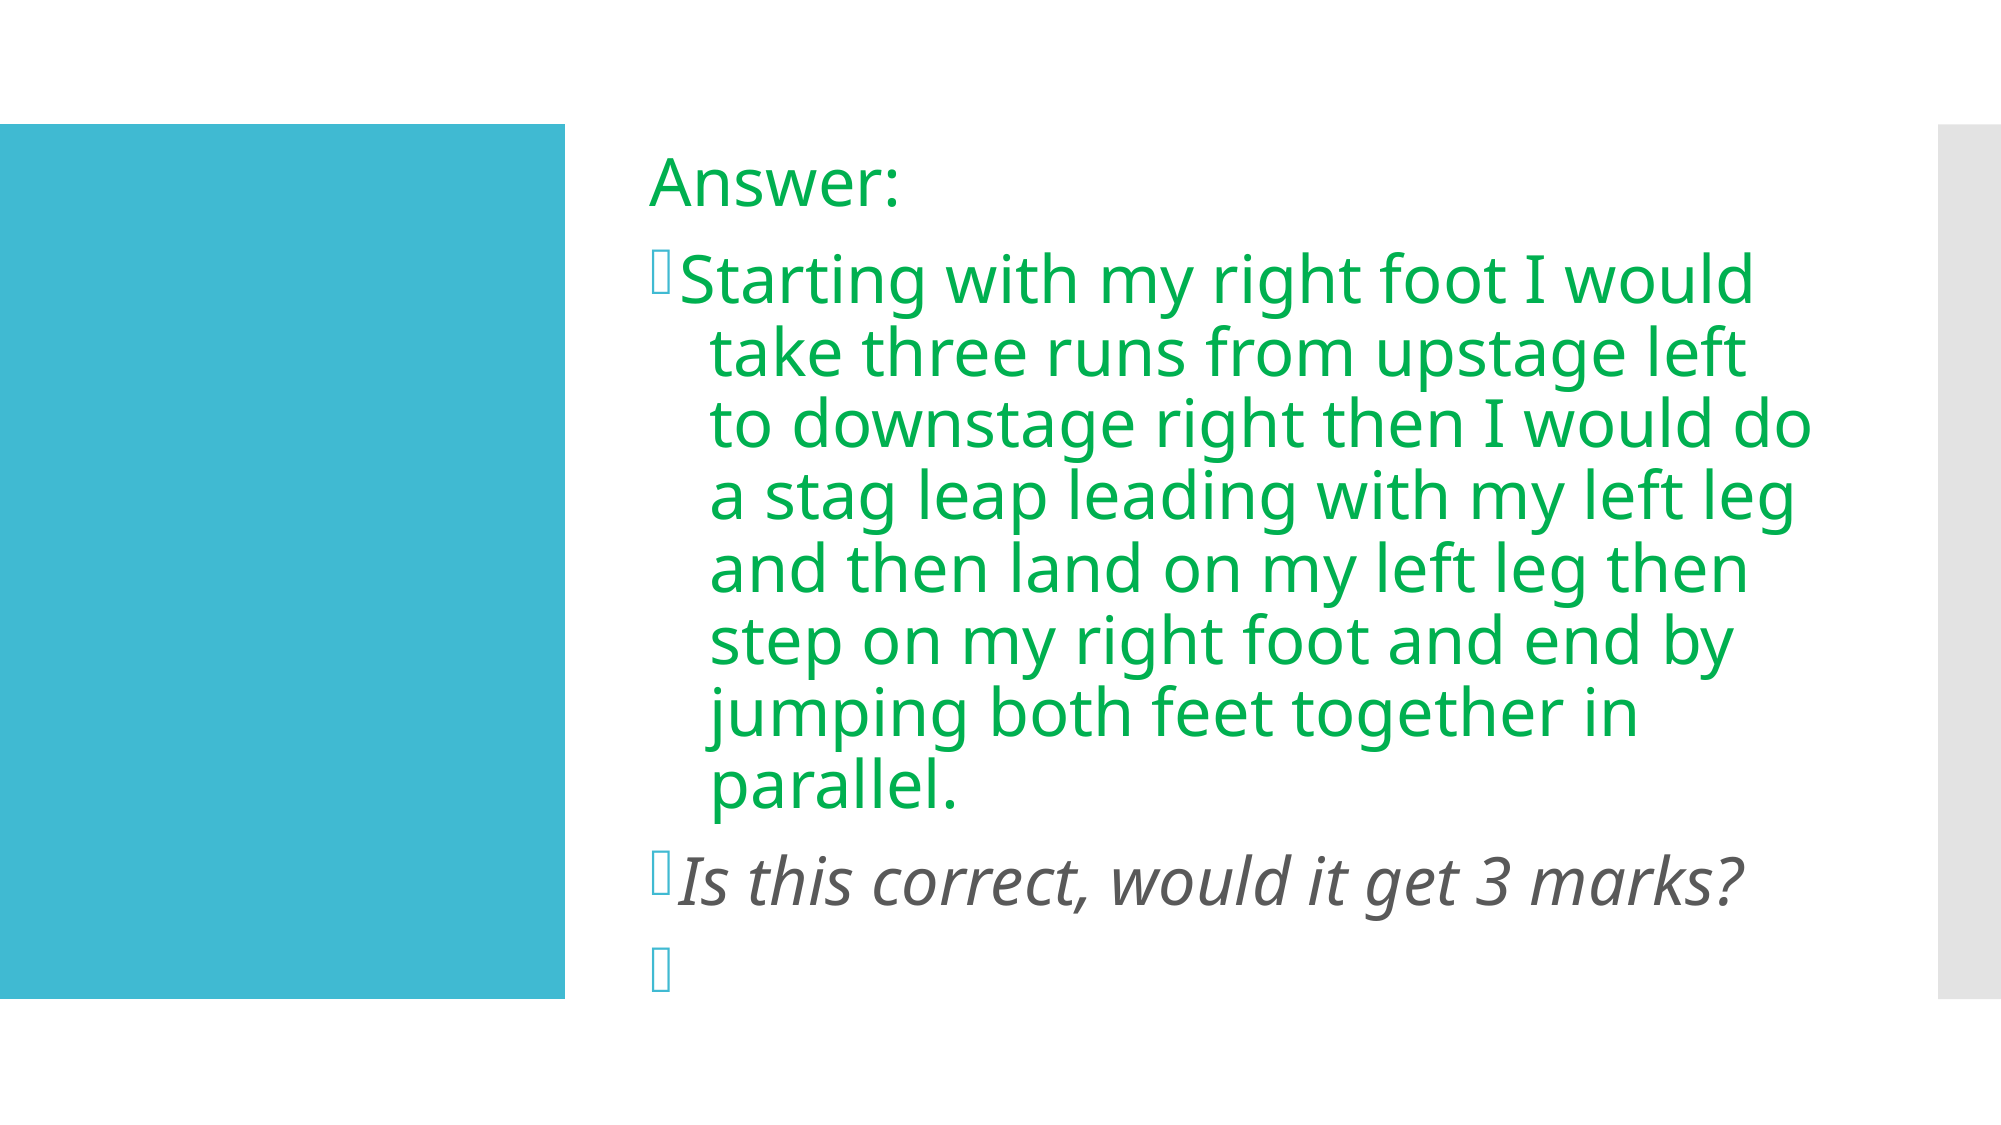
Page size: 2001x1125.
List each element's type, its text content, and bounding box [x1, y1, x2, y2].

list Answer: Starting with my right foot I would take three runs from upstage left to downstage right then I would do a stag leap leading with my left leg and then land on my left leg then step on my right foot and end by jumping both feet together in parallel. Is this correct, would it get 3 marks? [634, 141, 1835, 982]
